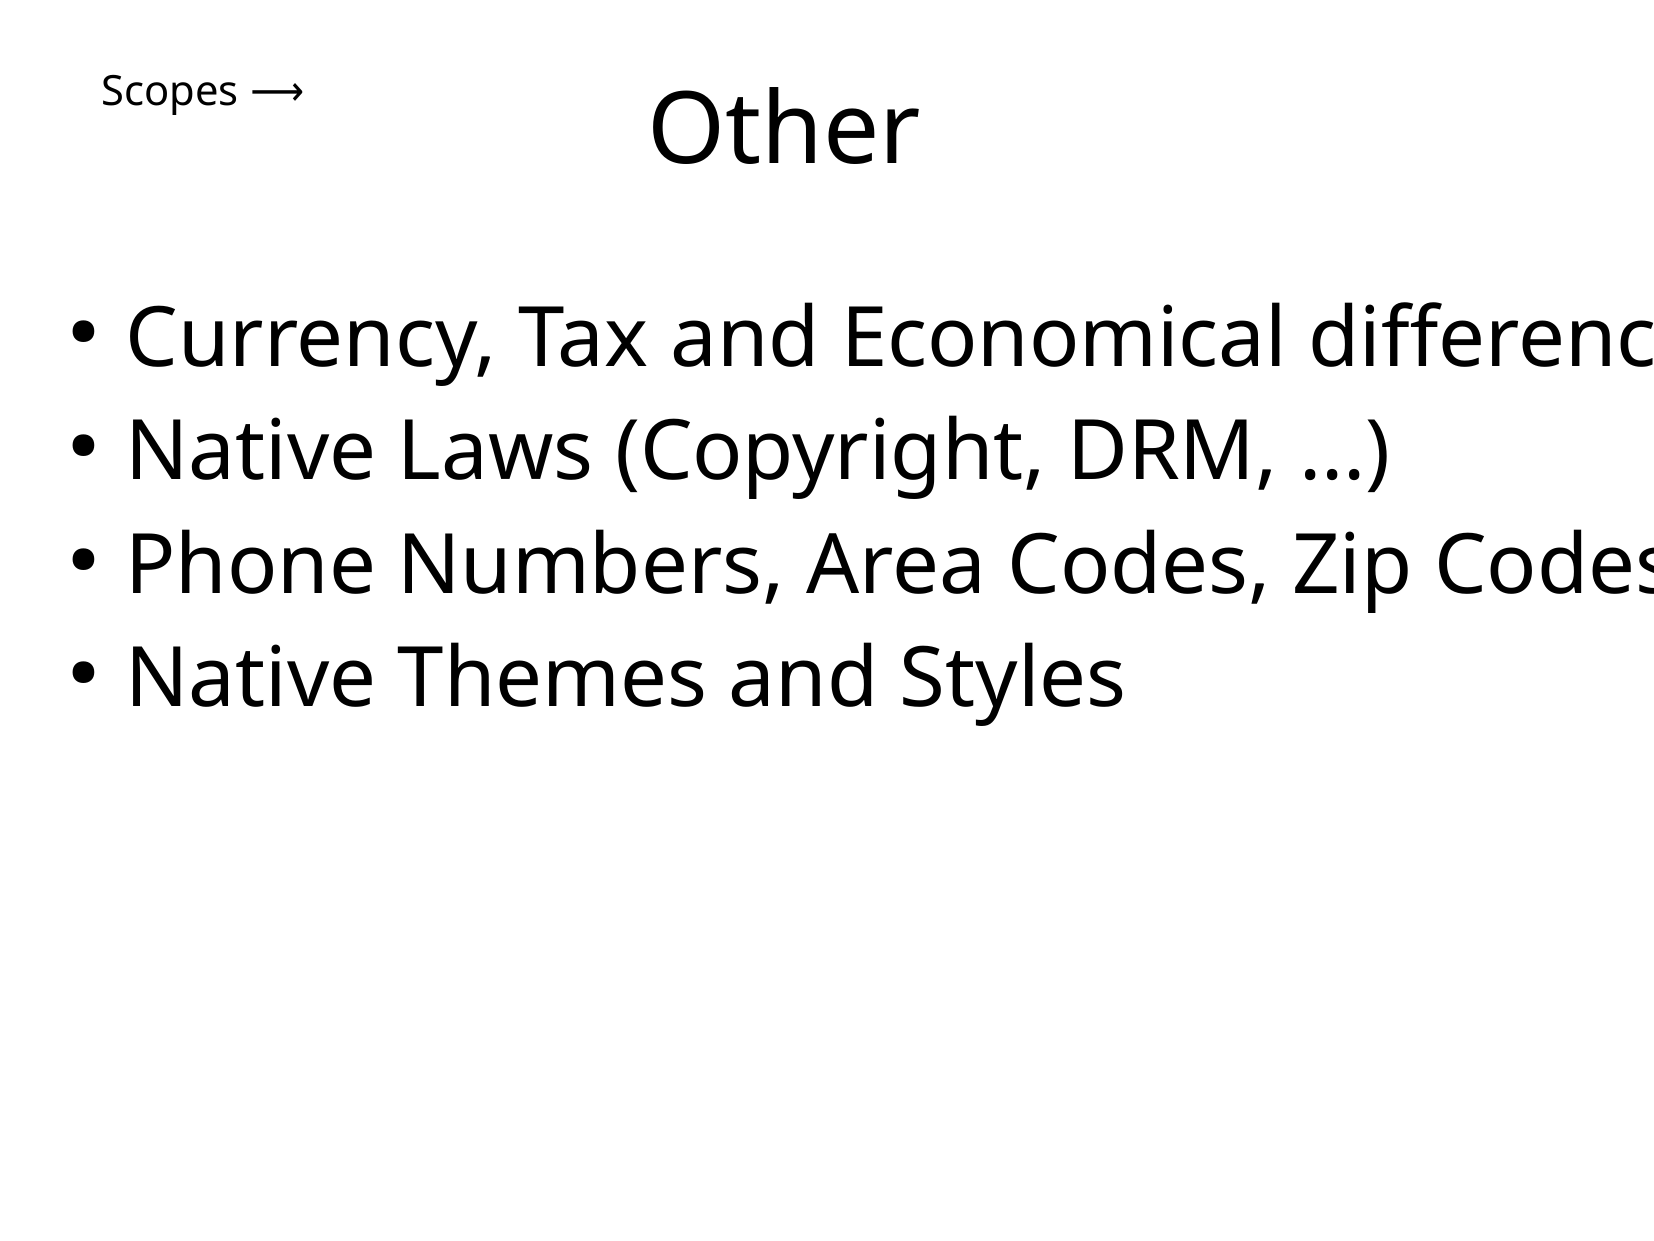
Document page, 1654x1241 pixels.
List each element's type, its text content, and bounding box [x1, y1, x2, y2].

text_box Scopes ⟶ [86, 53, 504, 158]
text_box Currency, Tax and Economical differences Native Laws (Copyright, DRM, ...) Phone Numbers, Area Codes, Zip Codes, ... Native Themes and Styles [53, 270, 1608, 832]
text_box Other [632, 49, 1006, 229]
